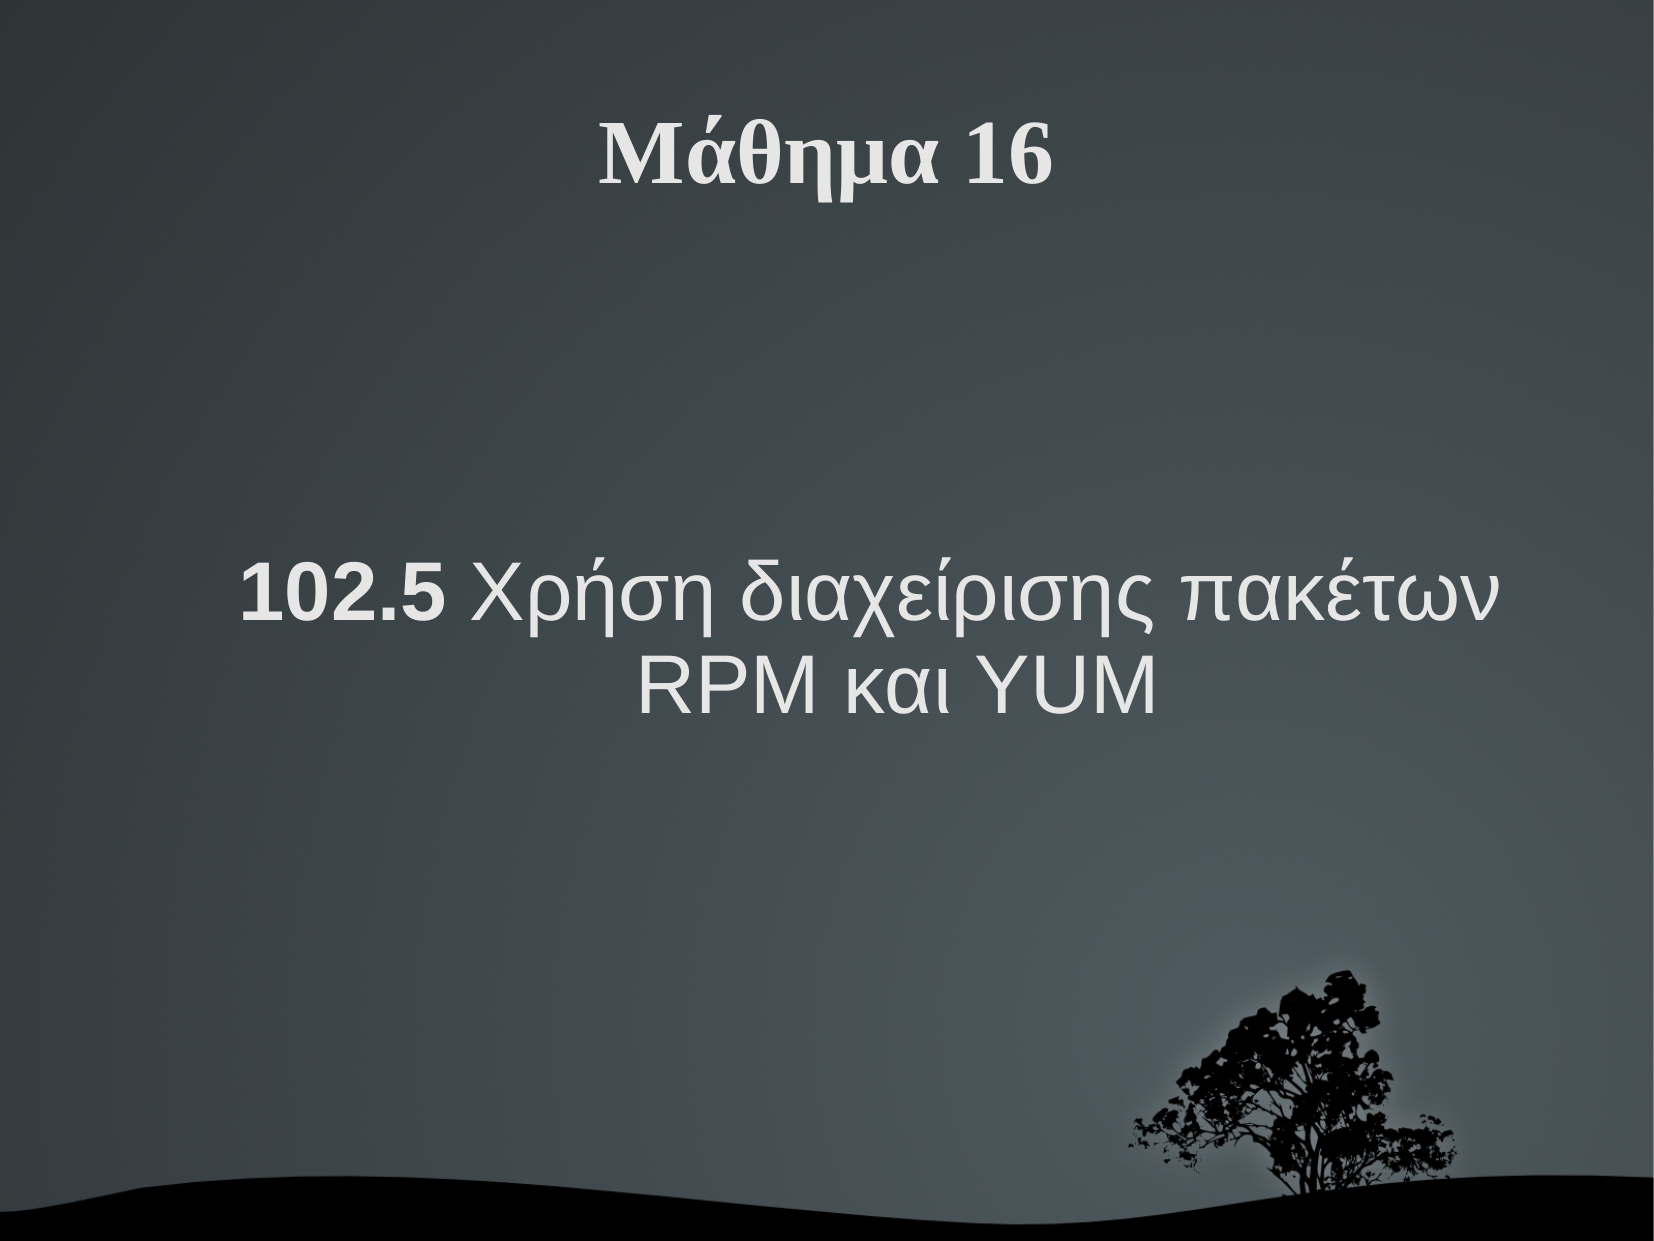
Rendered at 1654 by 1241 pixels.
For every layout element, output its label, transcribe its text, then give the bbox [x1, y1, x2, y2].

list 102.5 Χρήση διαχείρισης πακέτων RPM και YUM [82, 290, 1571, 1109]
title Μάθημα 16 [82, 49, 1571, 257]
picture [0, 0, 1654, 1241]
